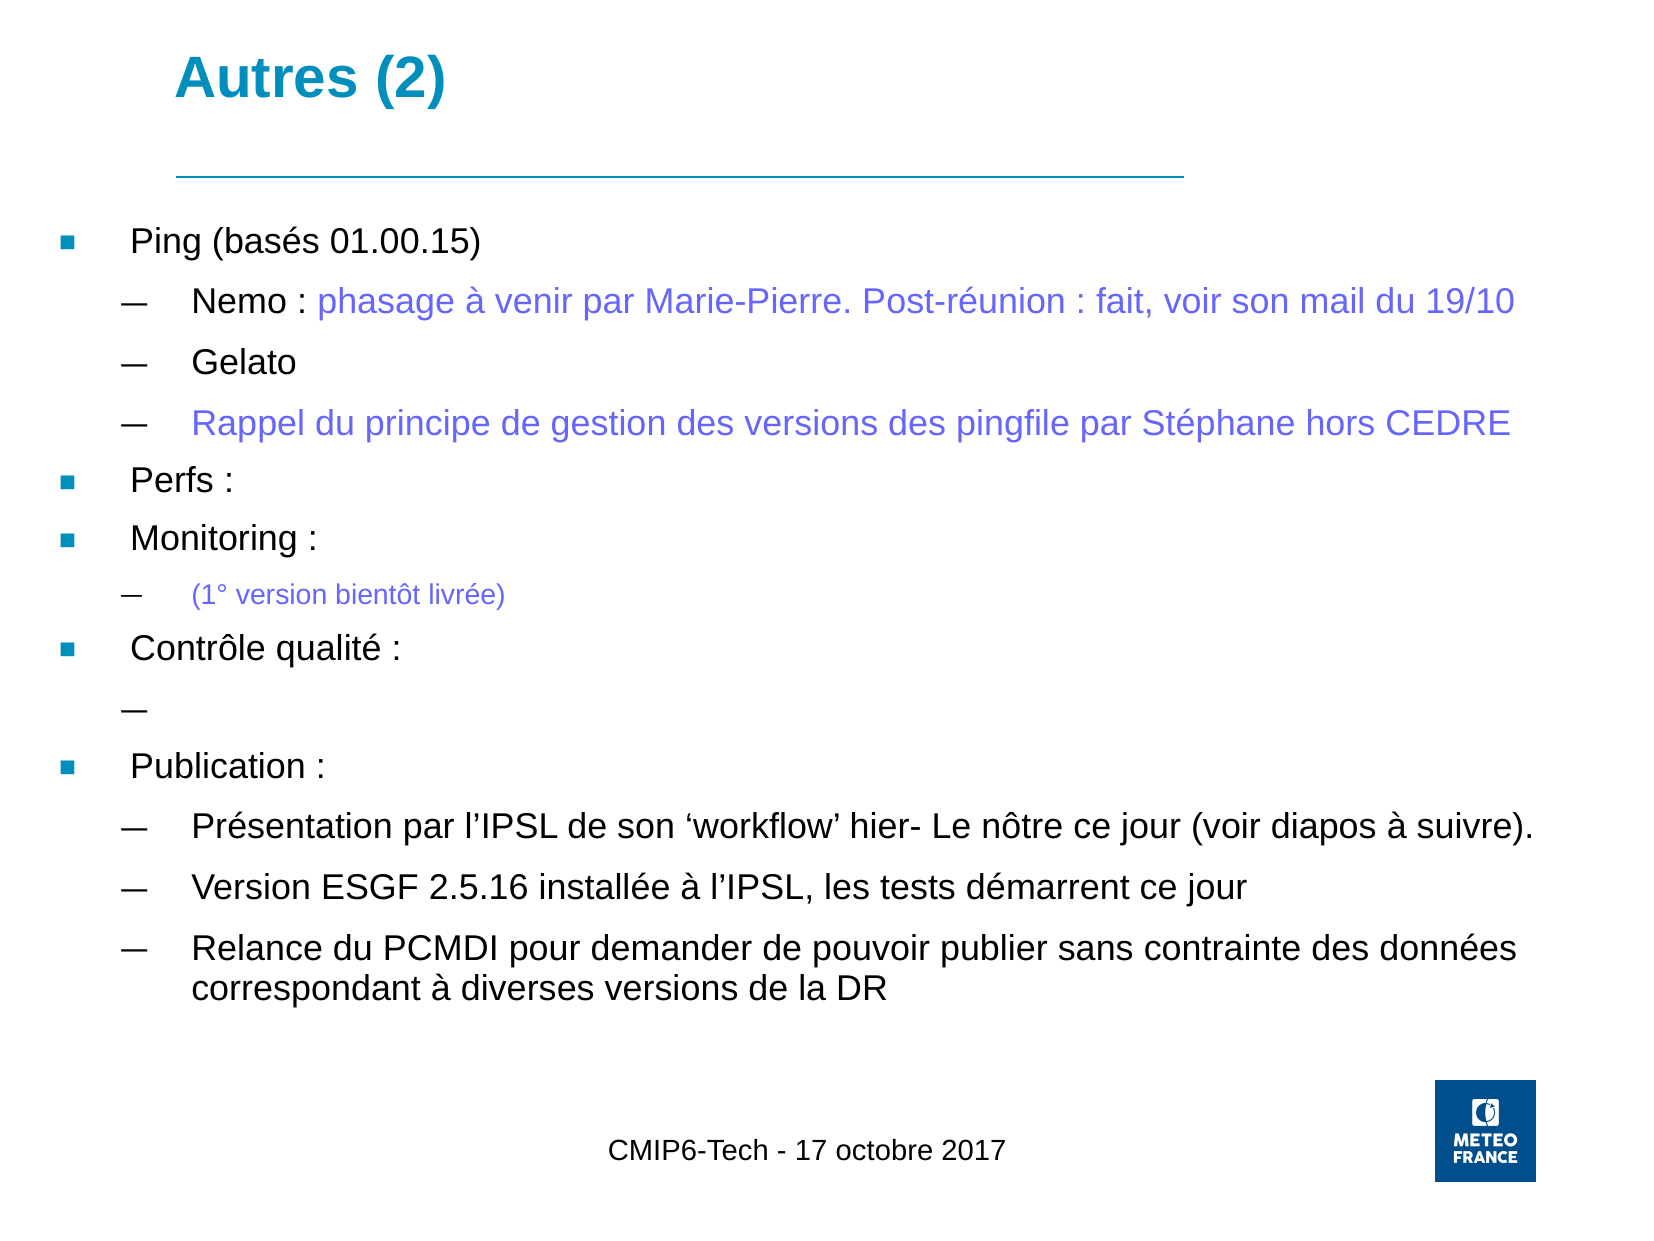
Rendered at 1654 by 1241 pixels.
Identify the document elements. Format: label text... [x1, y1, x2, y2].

picture [1435, 1080, 1536, 1182]
title Autres (2) [174, 0, 1654, 156]
list Ping (basés 01.00.15) Nemo : phasage à venir par Marie-Pierre. Post-réunion : fait, voir son mail du 19/10 Gelato Rappel du principe de gestion des versions des pingfile par Stéphane hors CEDRE Perfs : Monitoring : (1° version bientôt livrée) Contrôle qualité : Publication : Présentation par l’IPSL de son ‘workflow’ hier- Le nôtre ce jour (voir diapos à suivre). Version ESGF 2.5.16 installée à l’IPSL, les tests démarrent ce jour Relance du PCMDI pour demander de pouvoir publier sans contrainte des données correspondant à diverses versions de la DR [43, 220, 1630, 1011]
